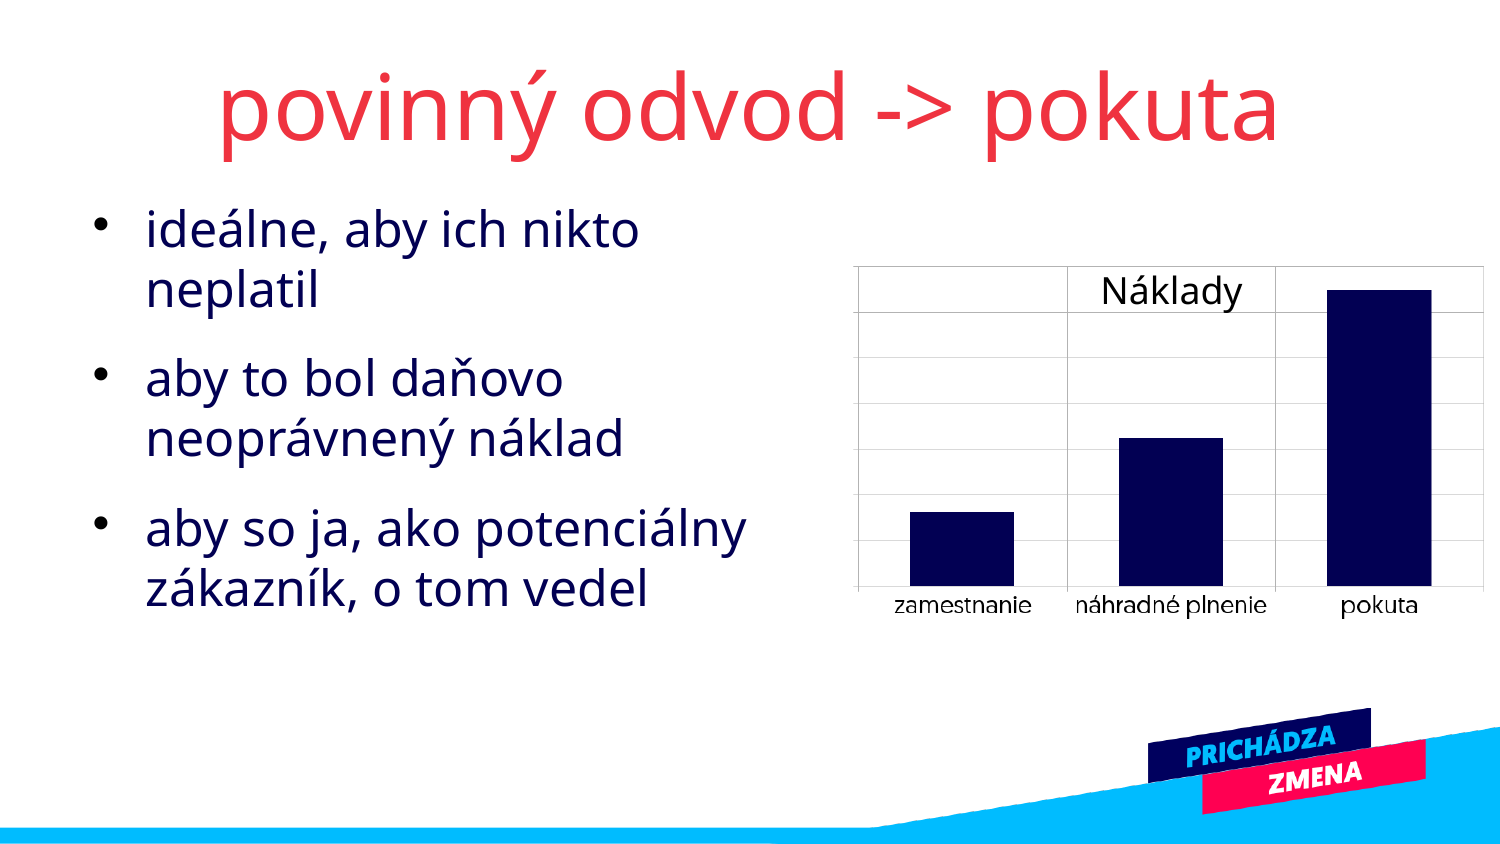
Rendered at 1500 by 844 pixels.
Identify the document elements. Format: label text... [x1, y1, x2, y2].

text_box Náklady [1085, 259, 1425, 320]
text_box ideálne, aby ich nikto neplatil aby to bol daňovo neoprávnený náklad aby so ja, ako potenciálny zákazník, o tom vedel [74, 197, 768, 815]
text_box povinný odvod -> pokuta [75, 33, 1425, 175]
picture [769, 708, 1500, 827]
picture [845, 259, 1496, 626]
